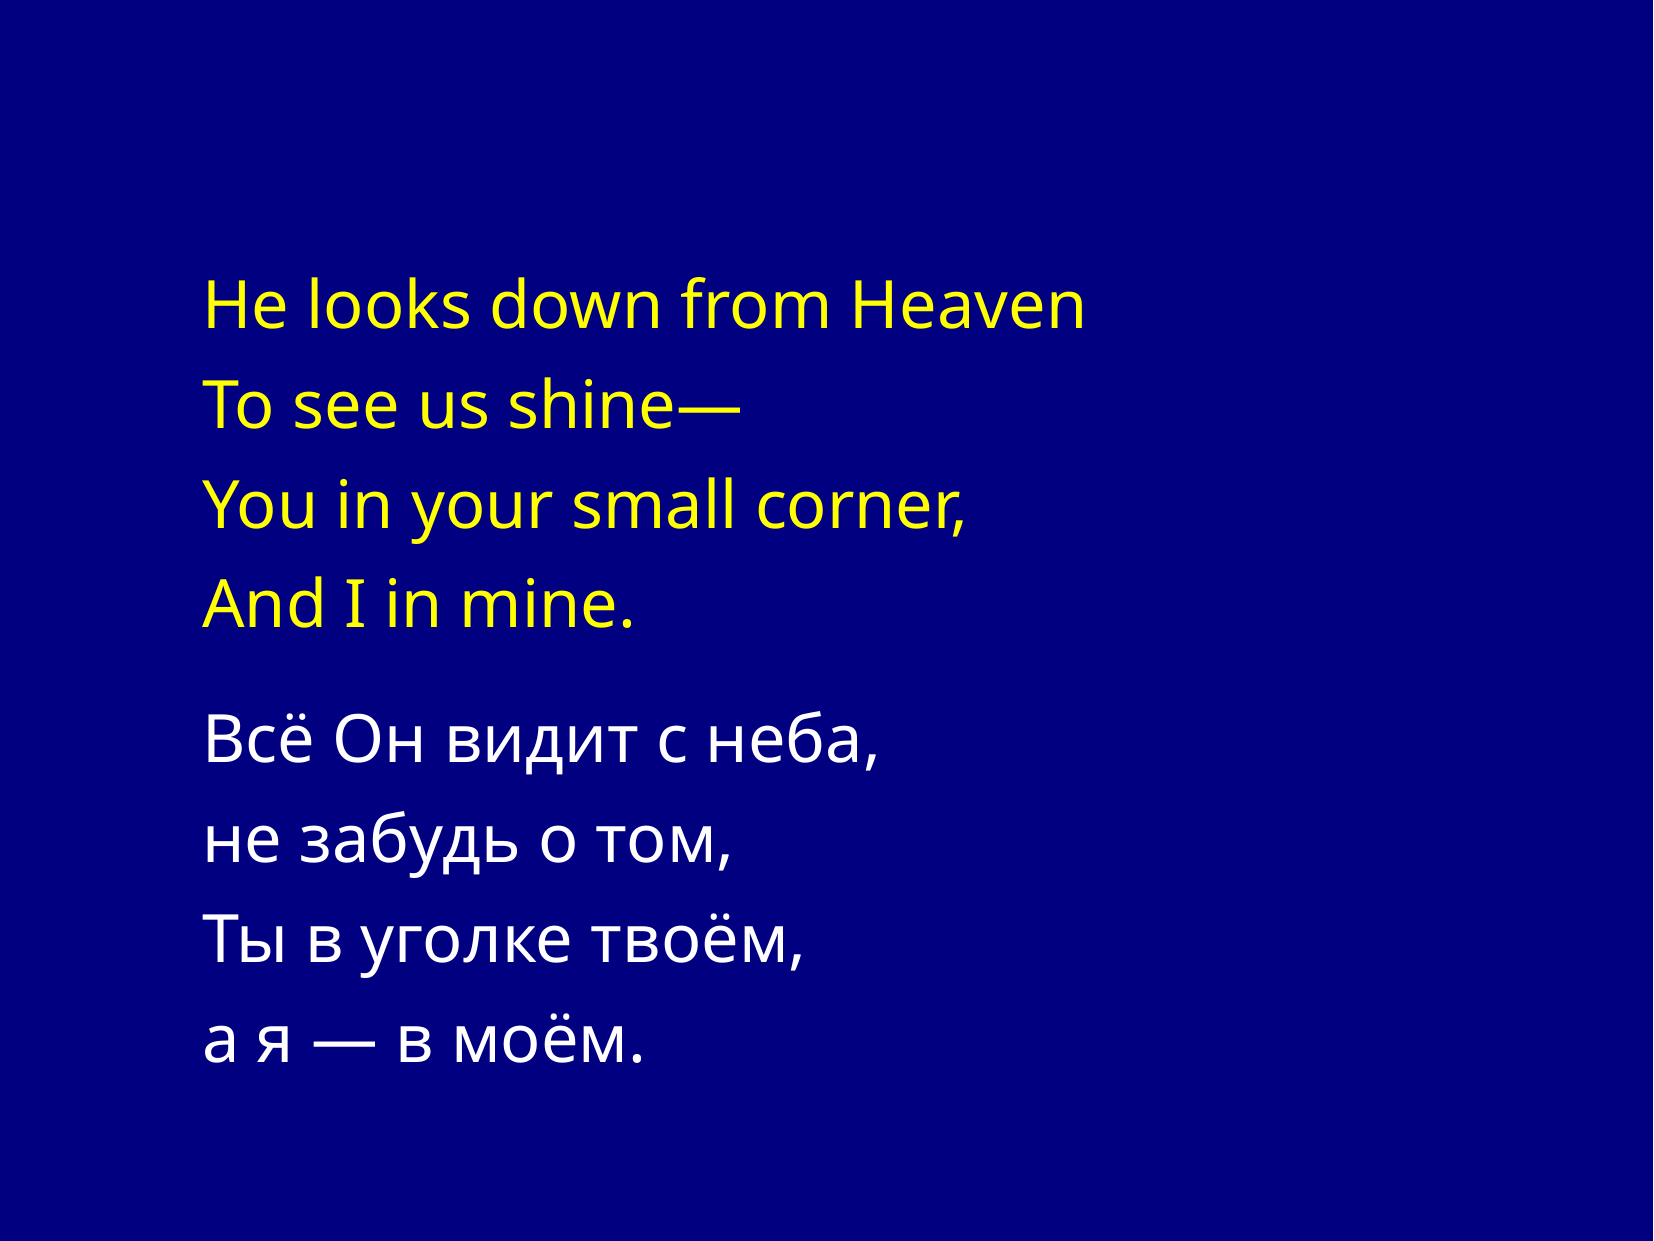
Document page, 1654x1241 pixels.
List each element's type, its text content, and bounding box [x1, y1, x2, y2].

text_box He looks down from Heaven To see us shine— You in your small corner, And I in mine. [75, 150, 1576, 638]
text_box Всё Он видит с неба, не забудь о том, Ты в уголке твоём, а я — в моём. [75, 675, 1576, 1163]
